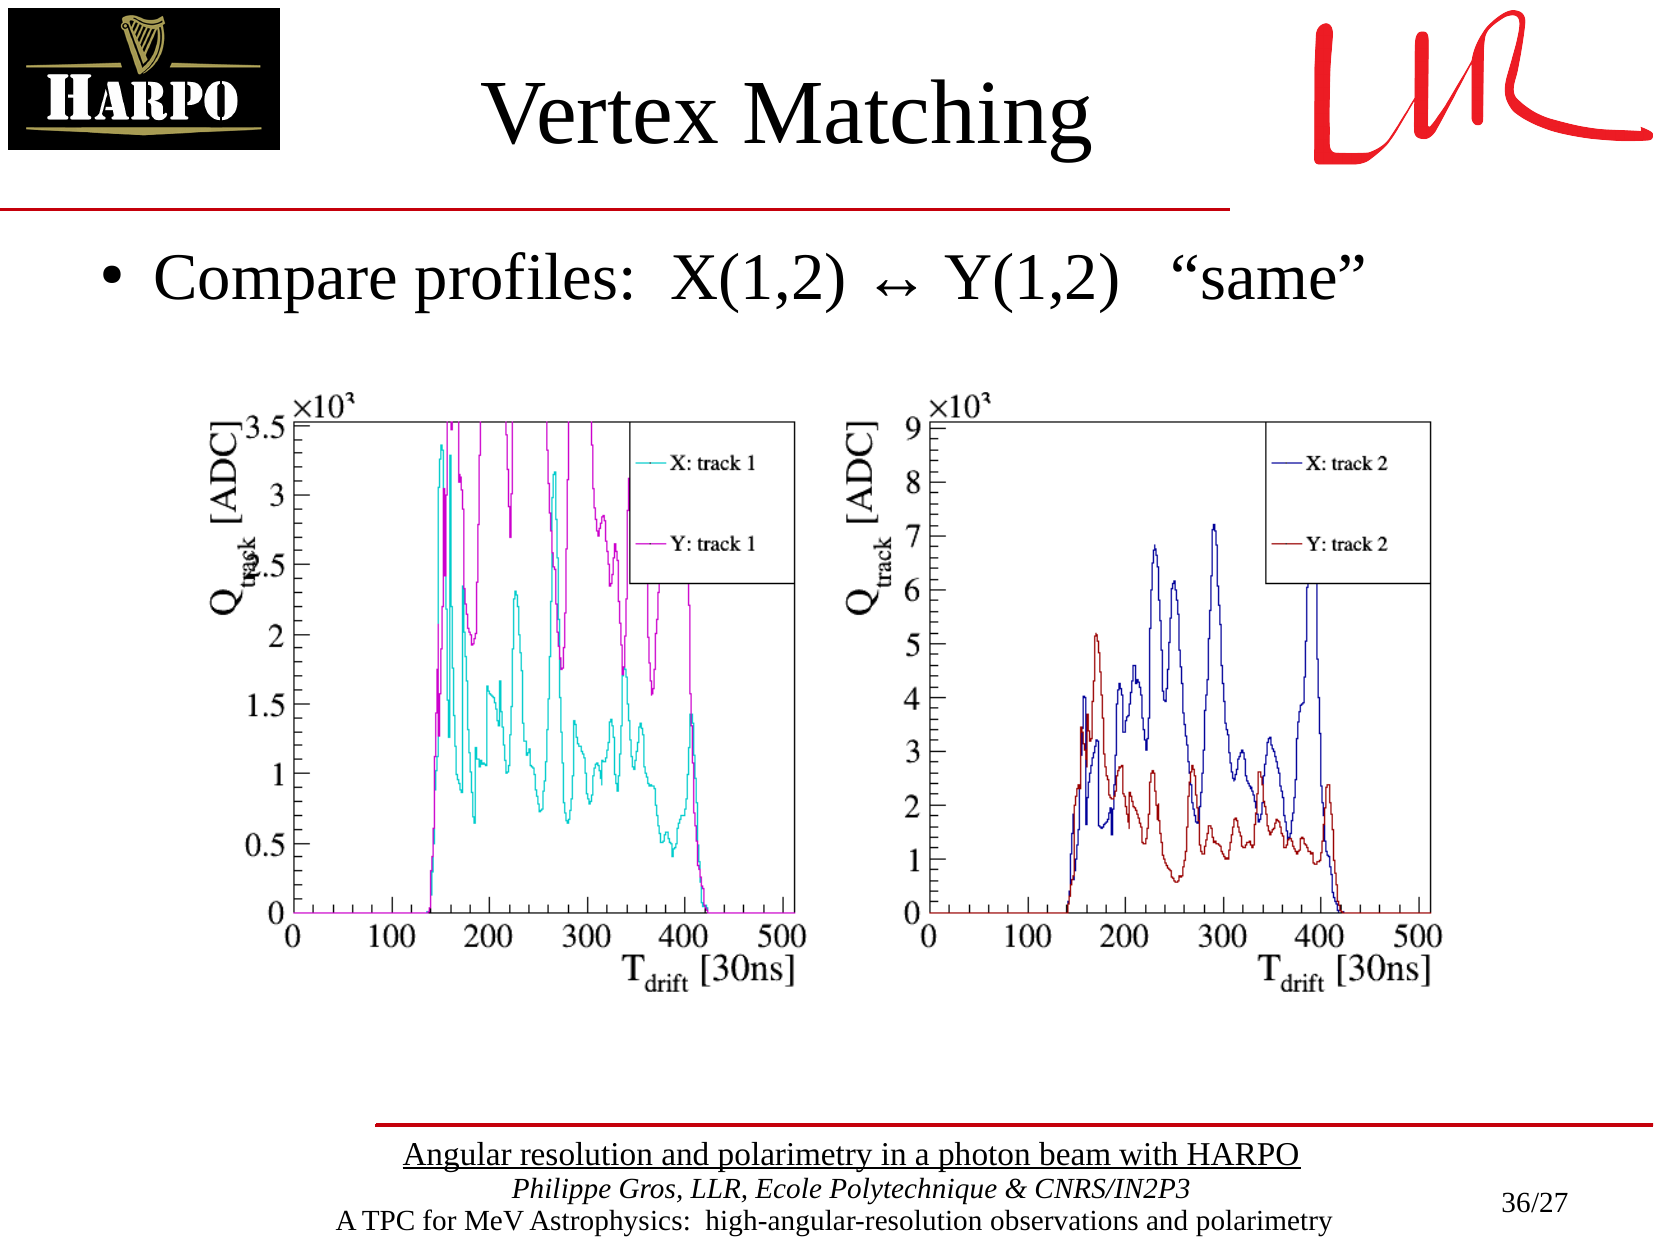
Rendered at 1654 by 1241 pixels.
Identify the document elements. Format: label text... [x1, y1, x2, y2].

picture [190, 392, 1462, 999]
list Compare profiles: X(1,2) ↔ Y(1,2) “same” [82, 239, 1571, 1102]
picture [8, 8, 280, 150]
picture [1314, 10, 1653, 165]
title Vertex Matching [284, 14, 1290, 210]
